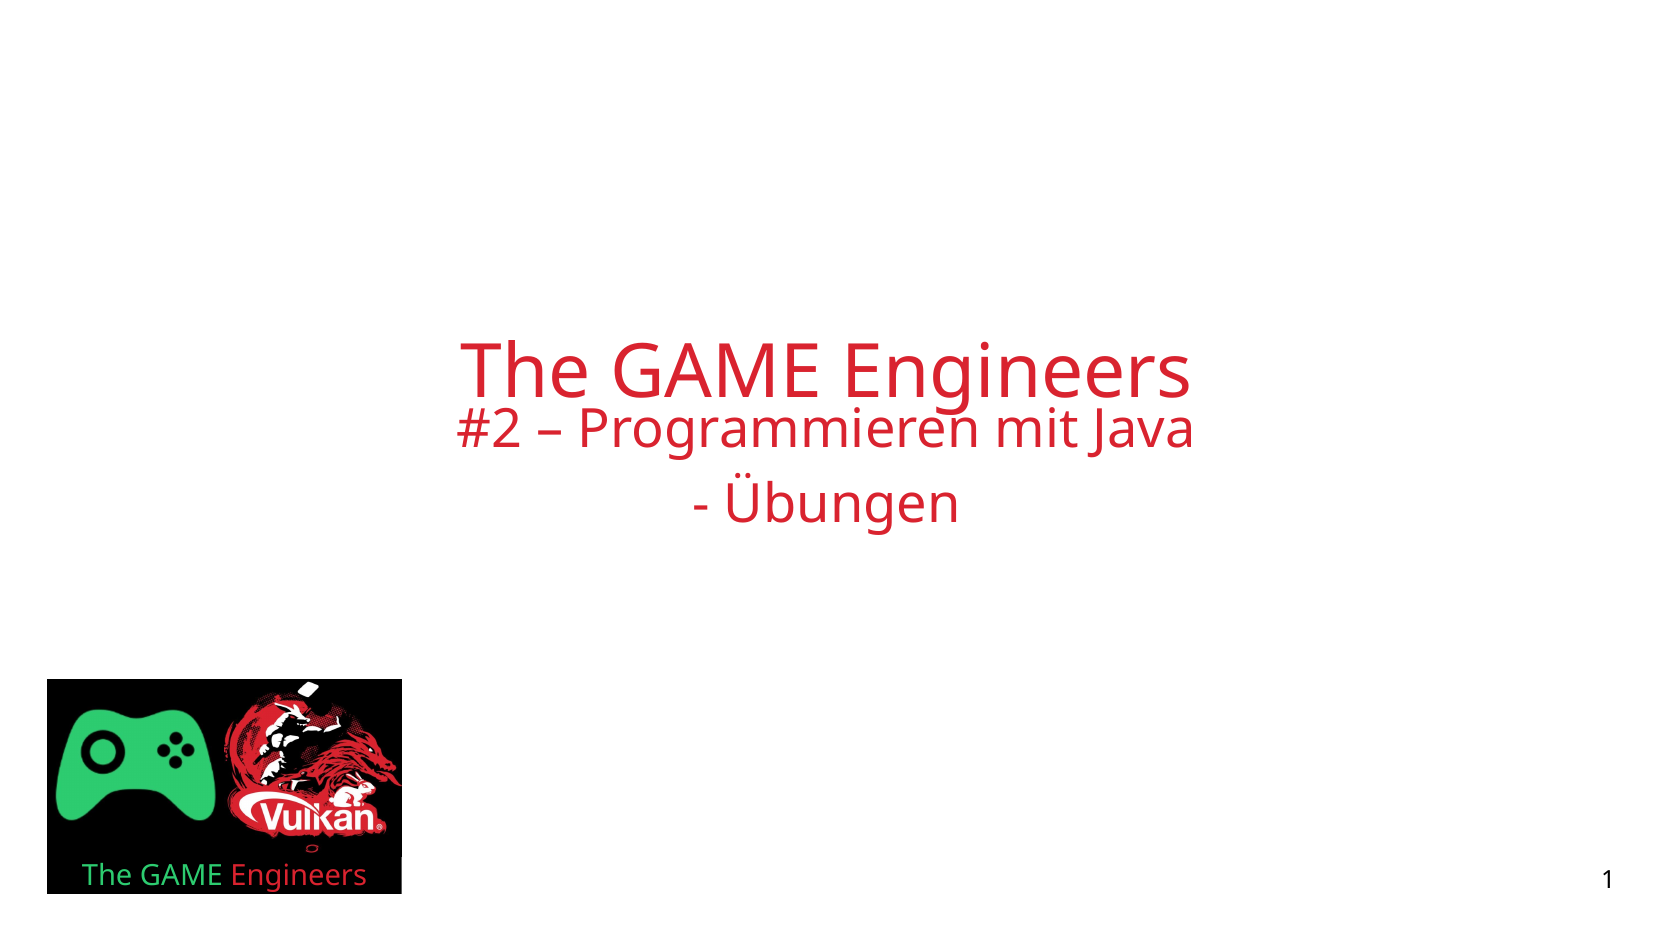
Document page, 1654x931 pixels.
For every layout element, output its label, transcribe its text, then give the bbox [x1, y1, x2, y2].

picture [47, 679, 402, 857]
title #2 – Programmieren mit Java - Übungen [82, 400, 1571, 528]
title The GAME Engineers [82, 324, 1571, 400]
